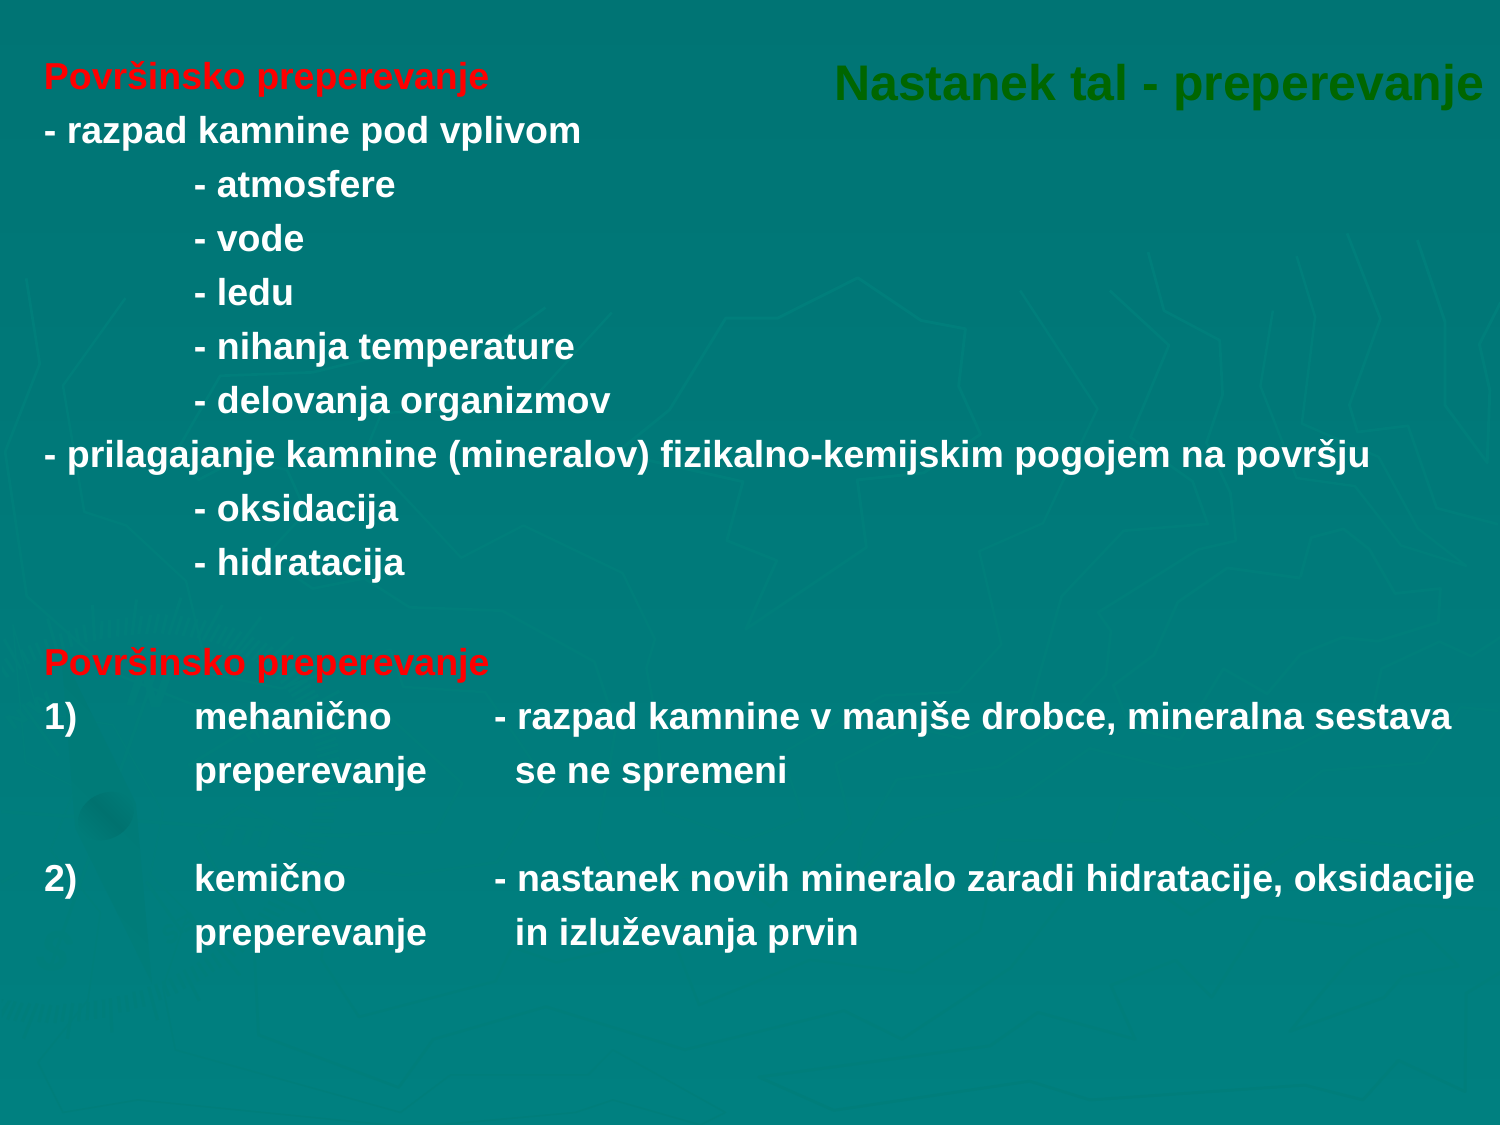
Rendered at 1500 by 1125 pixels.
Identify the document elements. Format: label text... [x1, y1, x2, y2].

text_box Površinsko preperevanje 1) mehanično - razpad kamnine v manjše drobce, mineralna sestava preperevanje se ne spremeni 2) kemično - nastanek novih mineralo zaradi hidratacije, oksidacije preperevanje in izluževanja prvin [29, 621, 1491, 961]
text_box Površinsko preperevanje - razpad kamnine pod vplivom - atmosfere - vode - ledu - nihanja temperature - delovanja organizmov - prilagajanje kamnine (mineralov) fizikalno-kemijskim pogojem na površju - oksidacija - hidratacija [29, 35, 1387, 591]
text_box Nastanek tal - preperevanje [1387, 42, 1500, 119]
